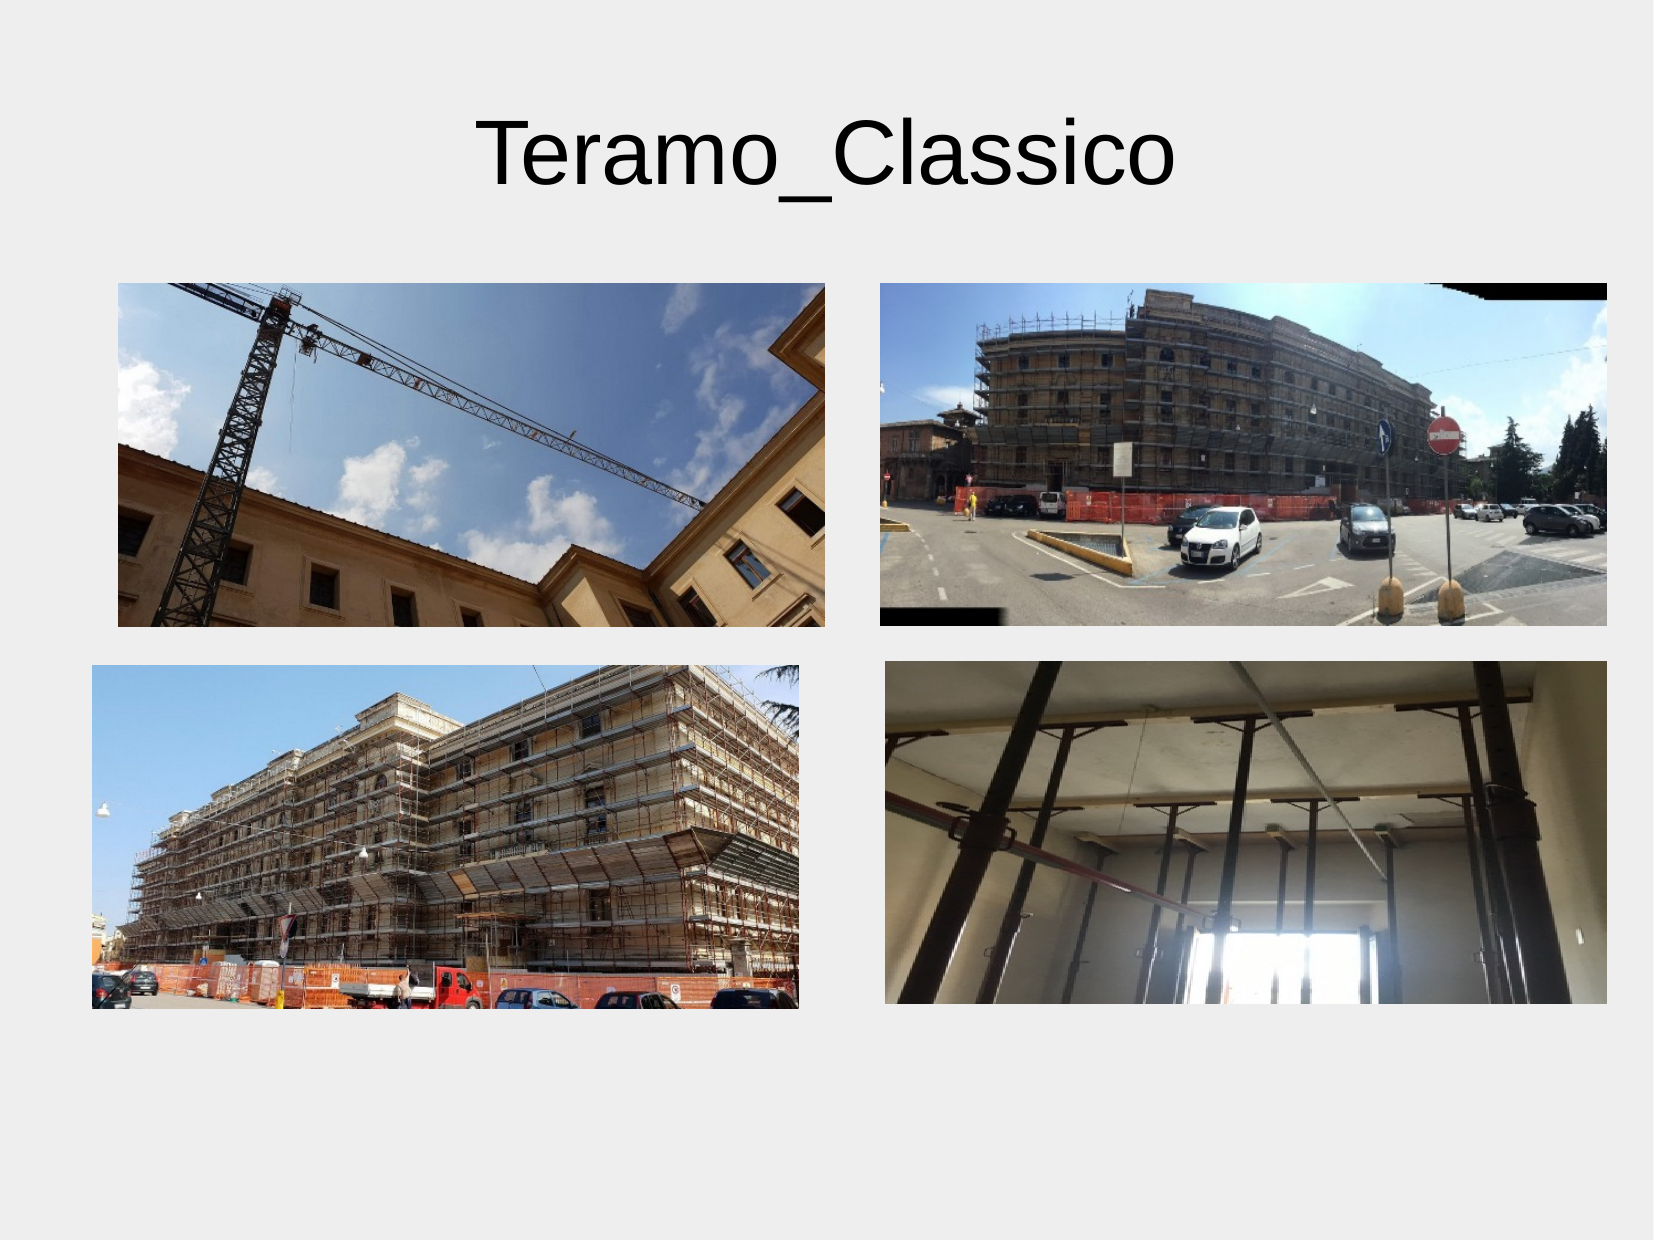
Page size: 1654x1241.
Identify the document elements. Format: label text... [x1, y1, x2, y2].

picture [92, 665, 799, 1009]
picture [118, 283, 825, 627]
picture [880, 283, 1607, 626]
picture [885, 661, 1607, 1004]
title Teramo_Classico [82, 49, 1571, 257]
